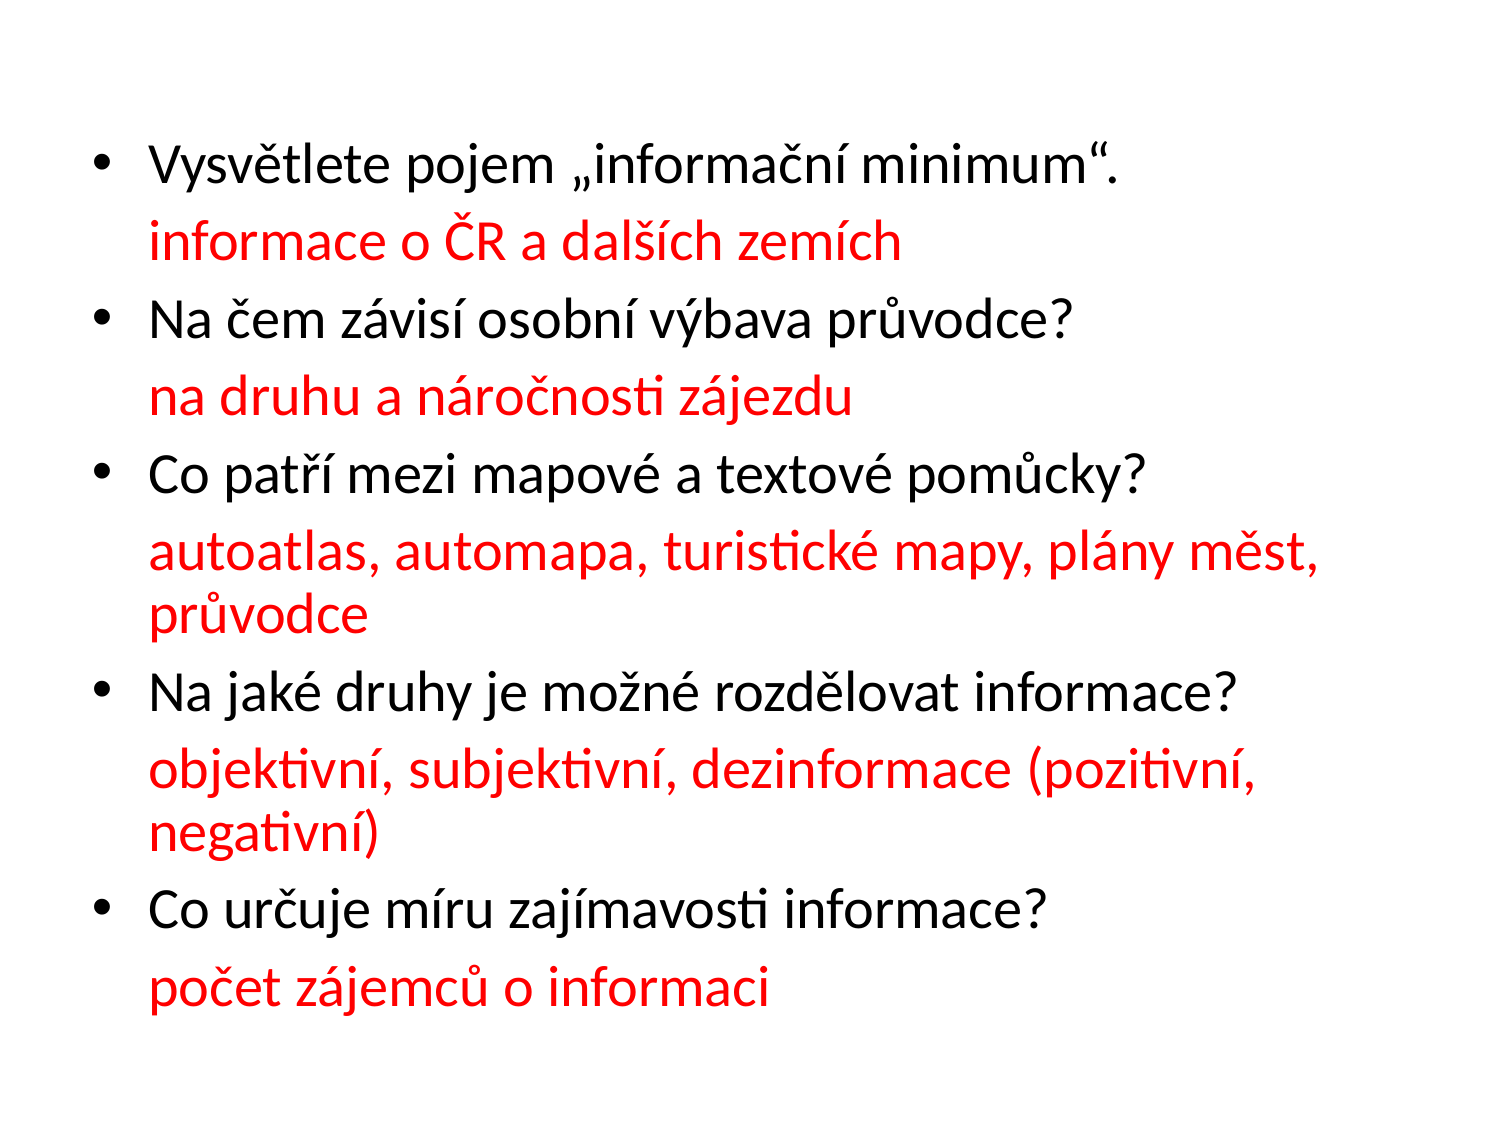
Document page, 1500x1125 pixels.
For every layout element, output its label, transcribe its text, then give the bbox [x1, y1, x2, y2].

list Vysvětlete pojem „informační minimum“. informace o ČR a dalších zemích Na čem závisí osobní výbava průvodce? na druhu a náročnosti zájezdu Co patří mezi mapové a textové pomůcky? autoatlas, automapa, turistické mapy, plány měst, průvodce Na jaké druhy je možné rozdělovat informace? objektivní, subjektivní, dezinformace (pozitivní, negativní) Co určuje míru zajímavosti informace? počet zájemců o informaci [76, 125, 1427, 1125]
